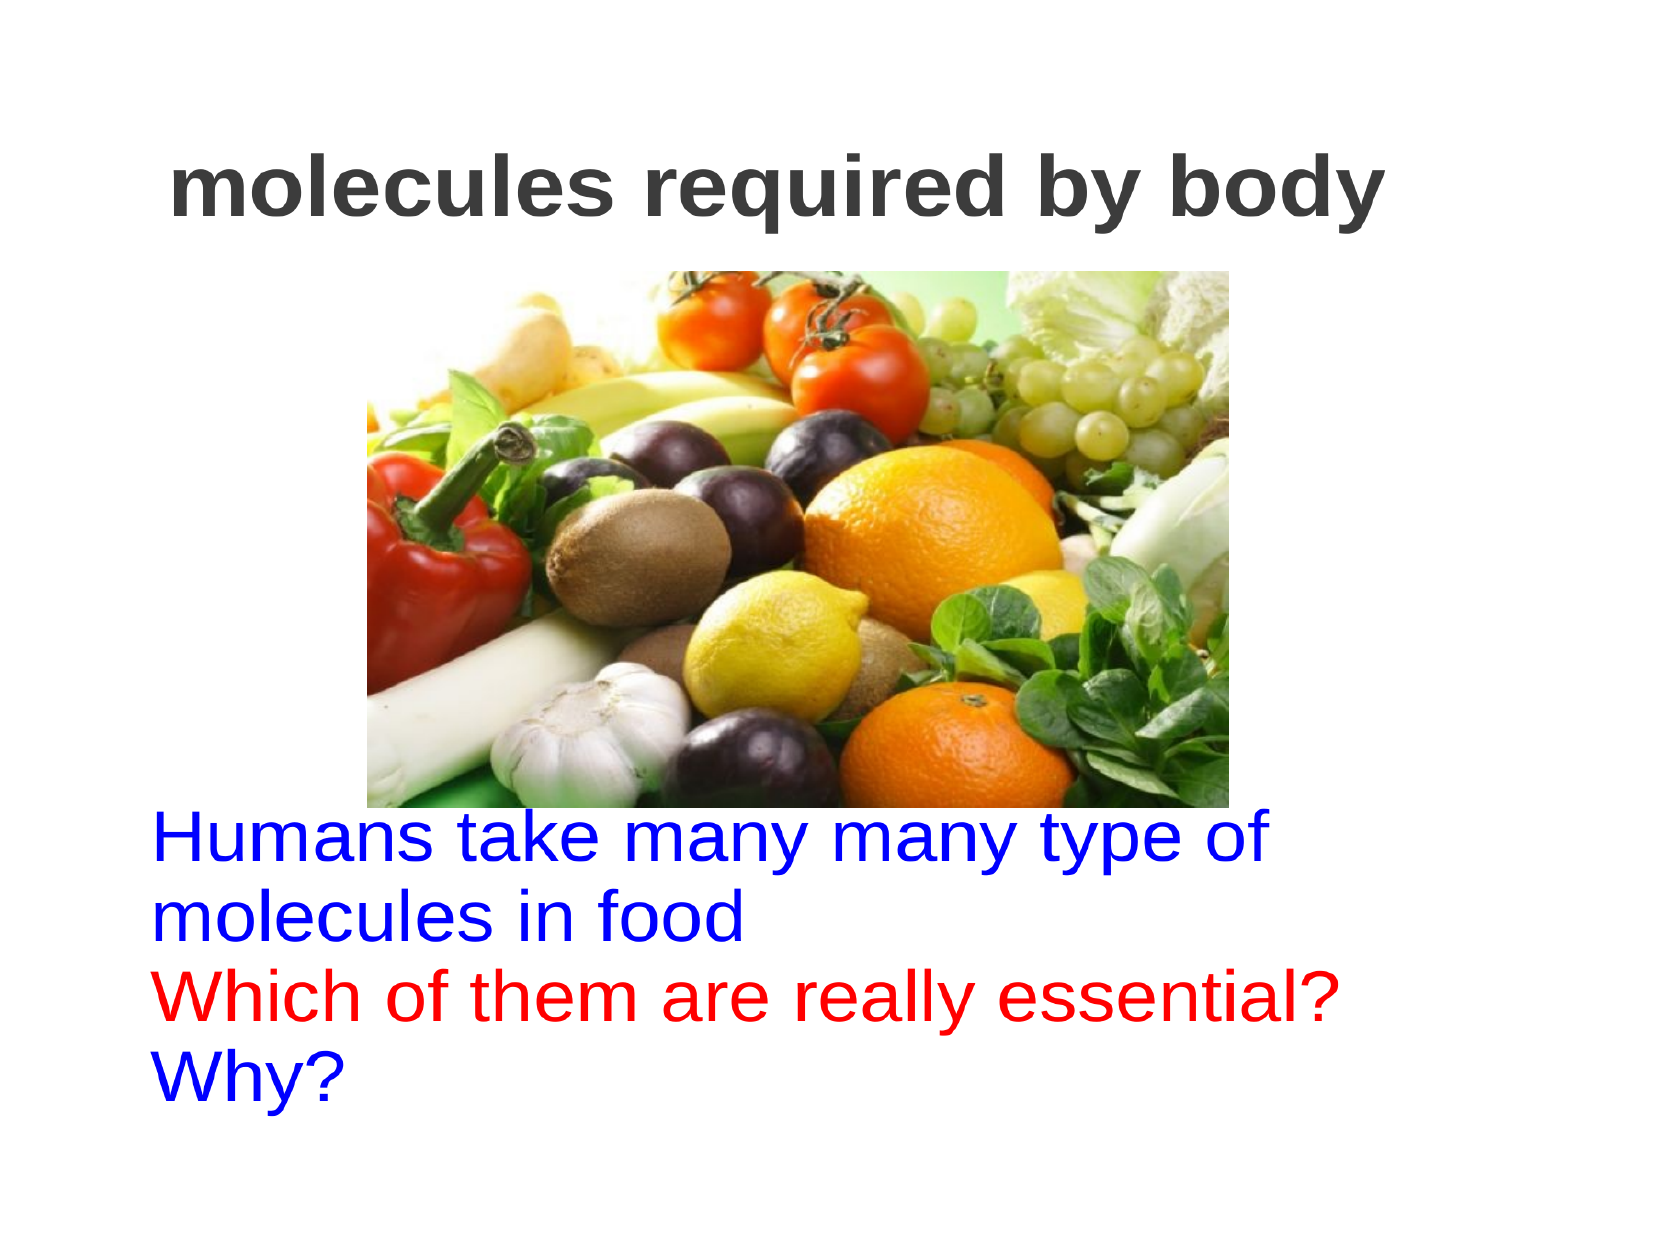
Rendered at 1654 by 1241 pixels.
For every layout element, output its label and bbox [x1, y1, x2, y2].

picture [56, 67, 1577, 1135]
